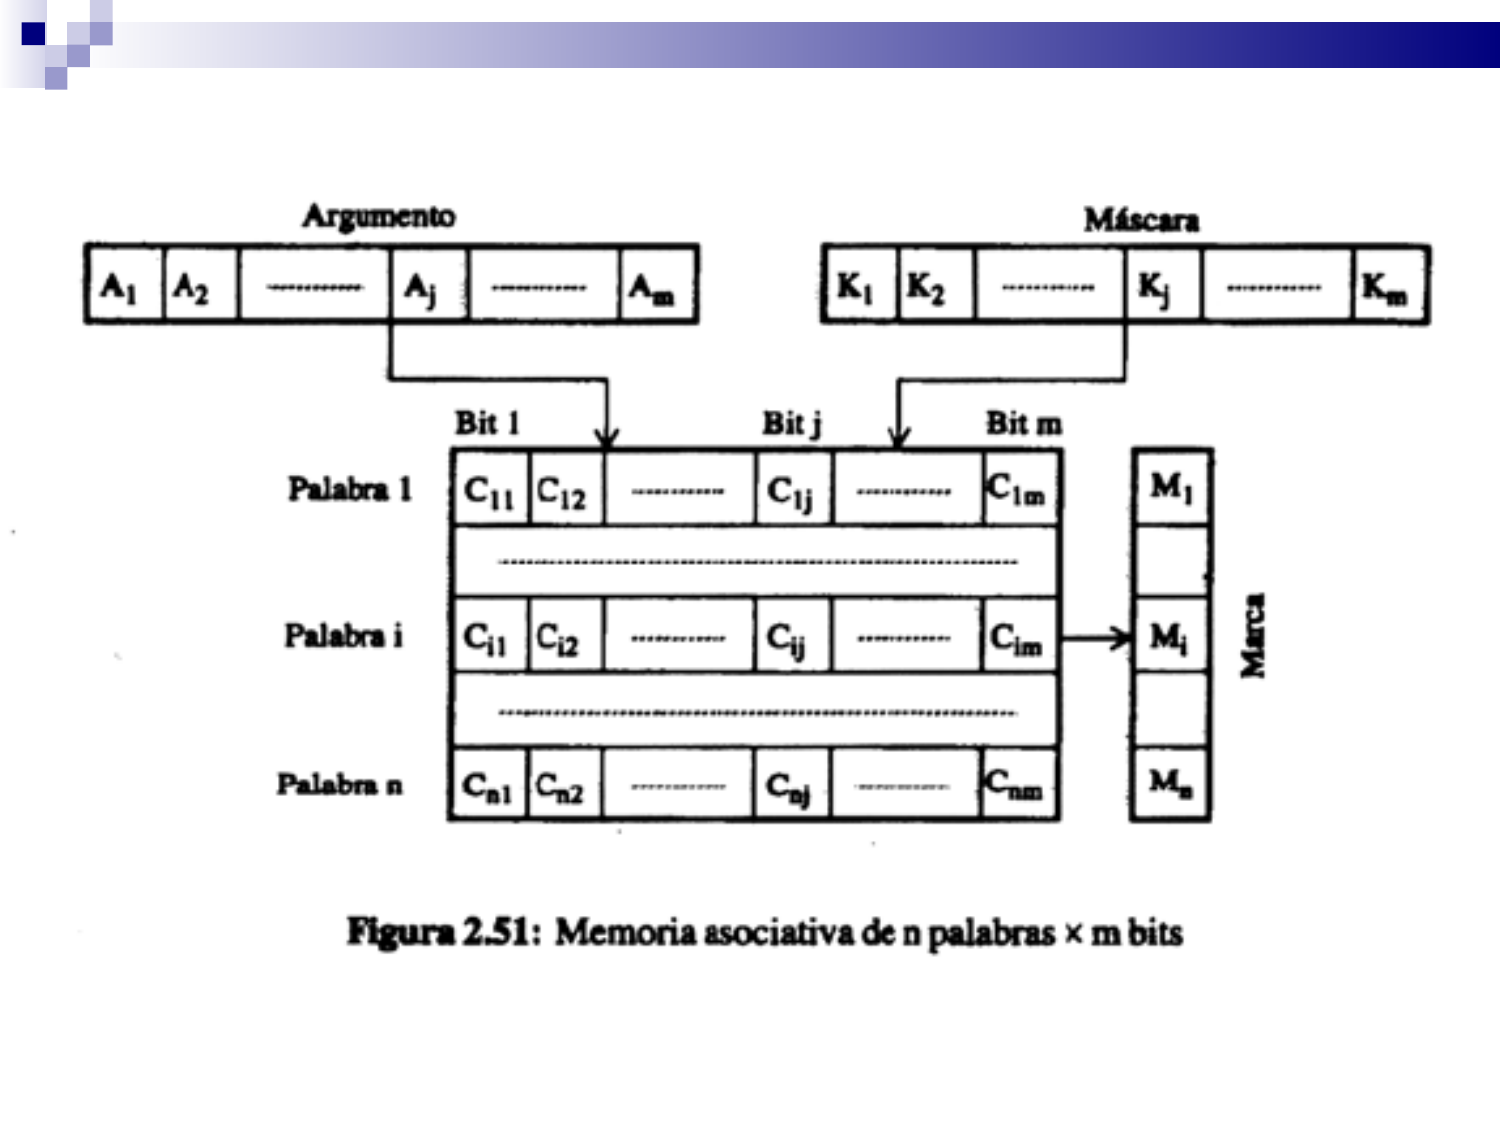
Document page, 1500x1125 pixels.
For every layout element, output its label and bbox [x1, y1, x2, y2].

picture [0, 160, 1500, 1003]
